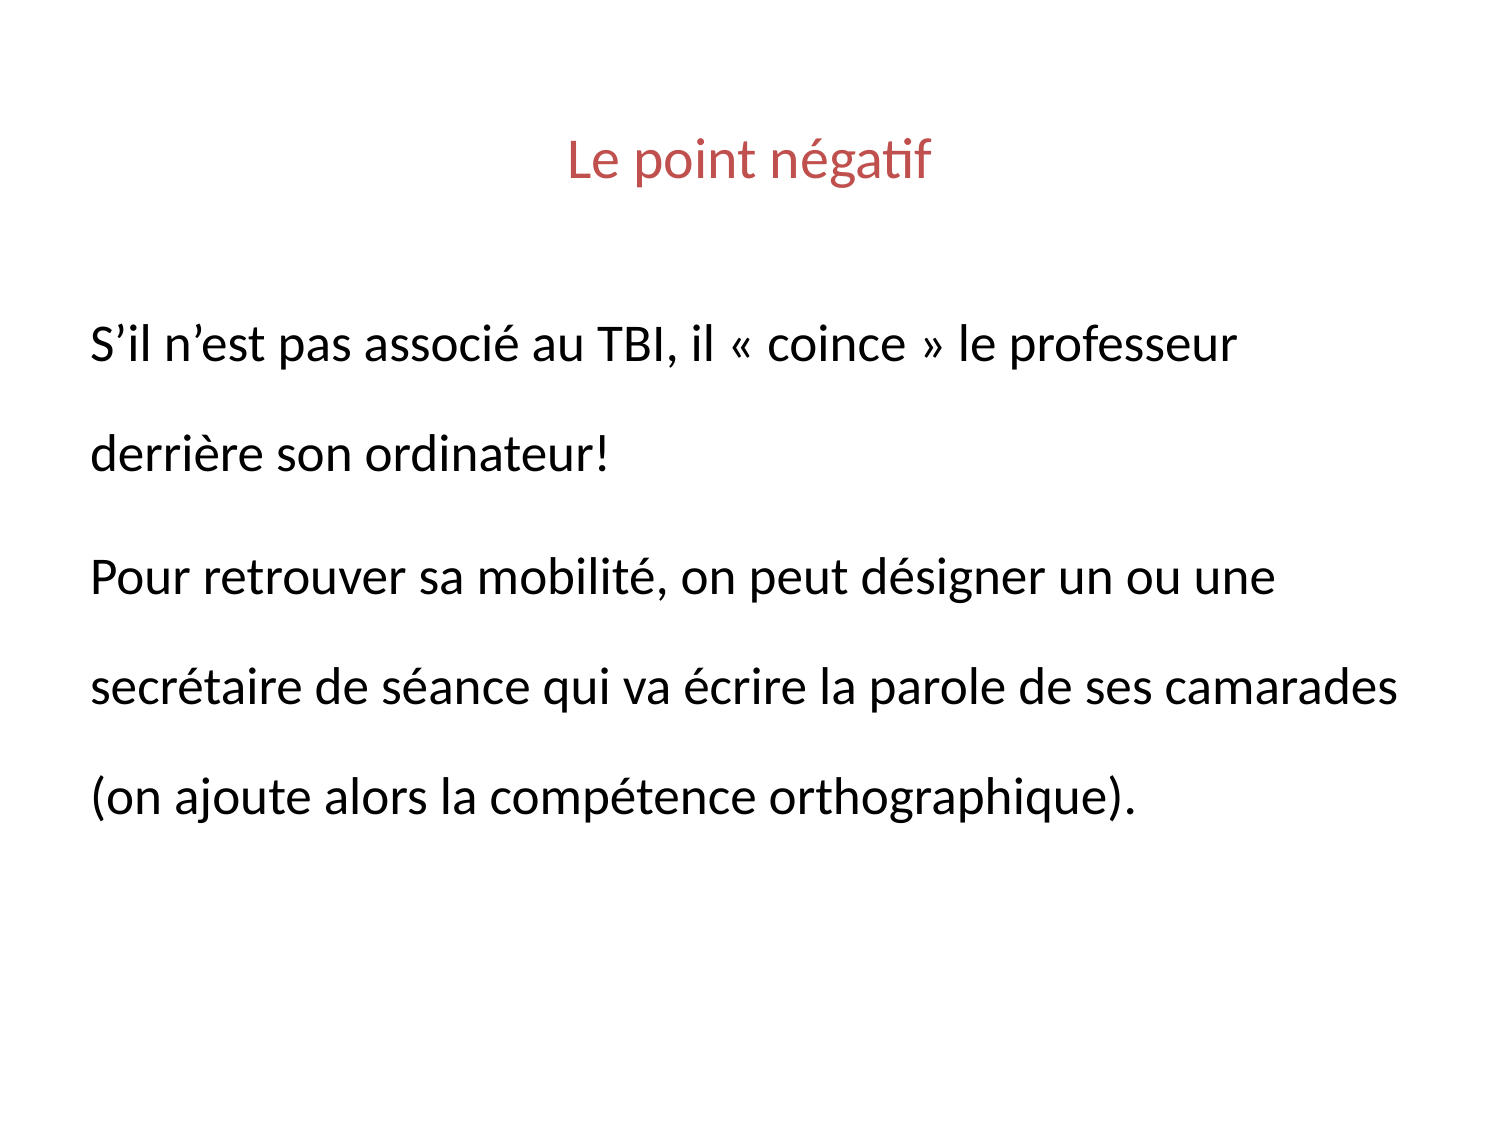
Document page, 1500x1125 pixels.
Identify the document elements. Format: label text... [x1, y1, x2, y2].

list S’il n’est pas associé au TBI, il « coince » le professeur derrière son ordinateur! Pour retrouver sa mobilité, on peut désigner un ou une secrétaire de séance qui va écrire la parole de ses camarades (on ajoute alors la compétence orthographique). [75, 262, 1425, 1005]
title Le point négatif [75, 45, 1425, 233]
